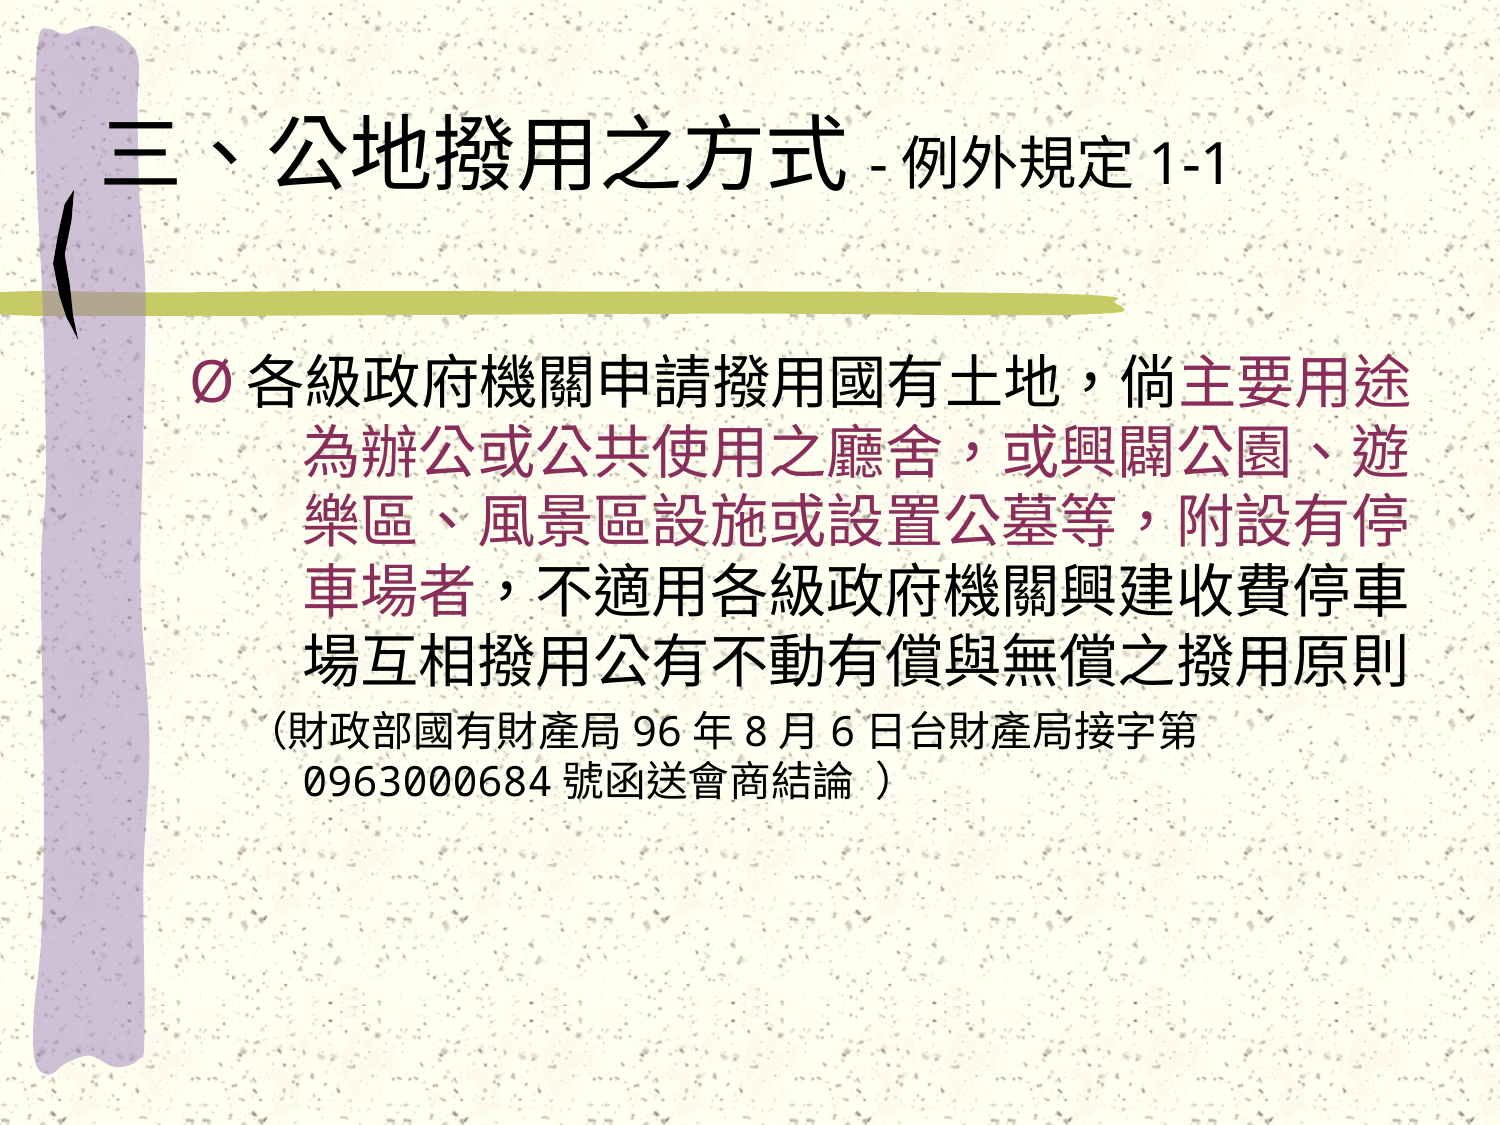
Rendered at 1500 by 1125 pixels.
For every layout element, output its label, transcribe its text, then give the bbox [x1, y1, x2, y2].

list 各級政府機關申請撥用國有土地，倘主要用途為辦公或公共使用之廳舍，或興闢公園、遊樂區、風景區設施或設置公墓等，附設有停車場者，不適用各級政府機關興建收費停車場互相撥用公有不動有償與無償之撥用原則 （財政部國有財產局96年8月6日台財產局接字第0963000684號函送會商結論 ） [174, 337, 1450, 1013]
title 三、公地撥用之方式-例外規定1-1 [84, 93, 1496, 209]
